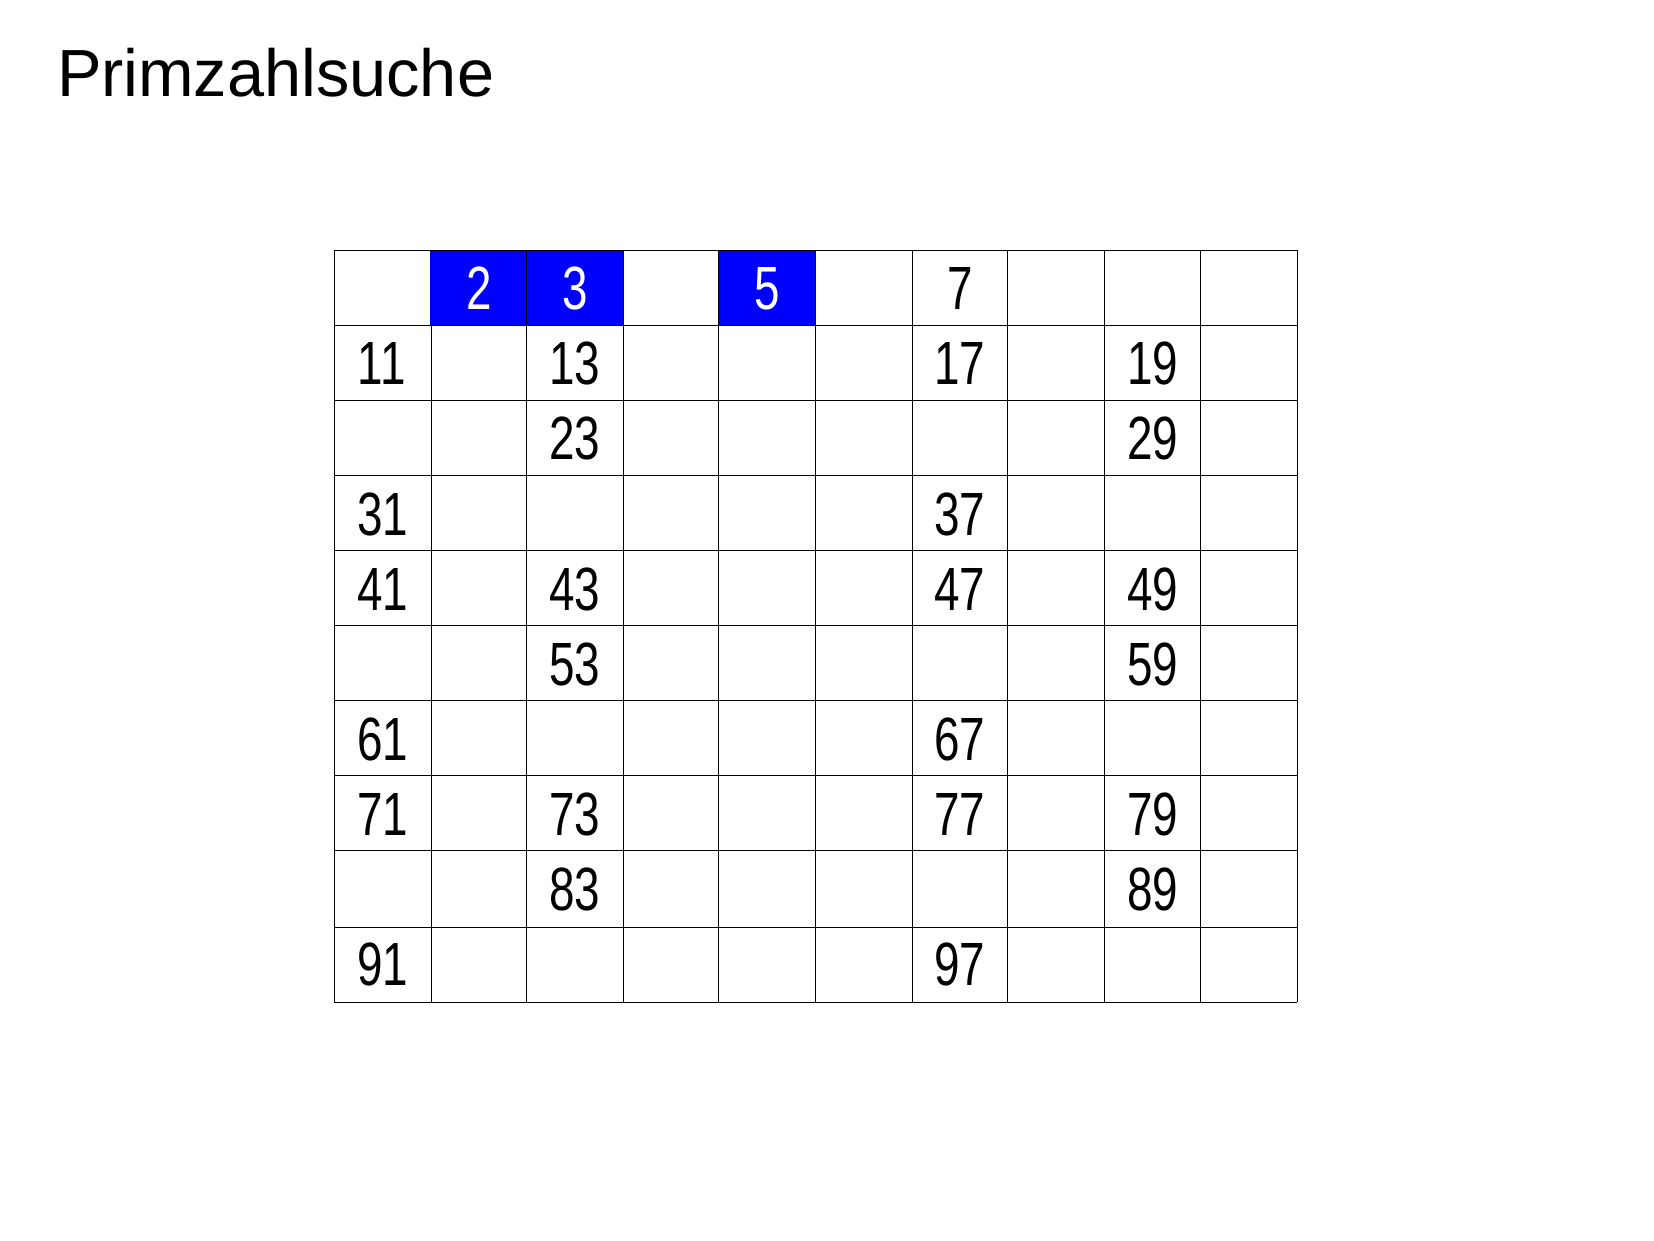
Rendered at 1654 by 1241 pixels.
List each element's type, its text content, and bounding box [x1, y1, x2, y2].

title Primzahlsuche [57, 29, 1239, 119]
chart [334, 249, 1300, 1004]
